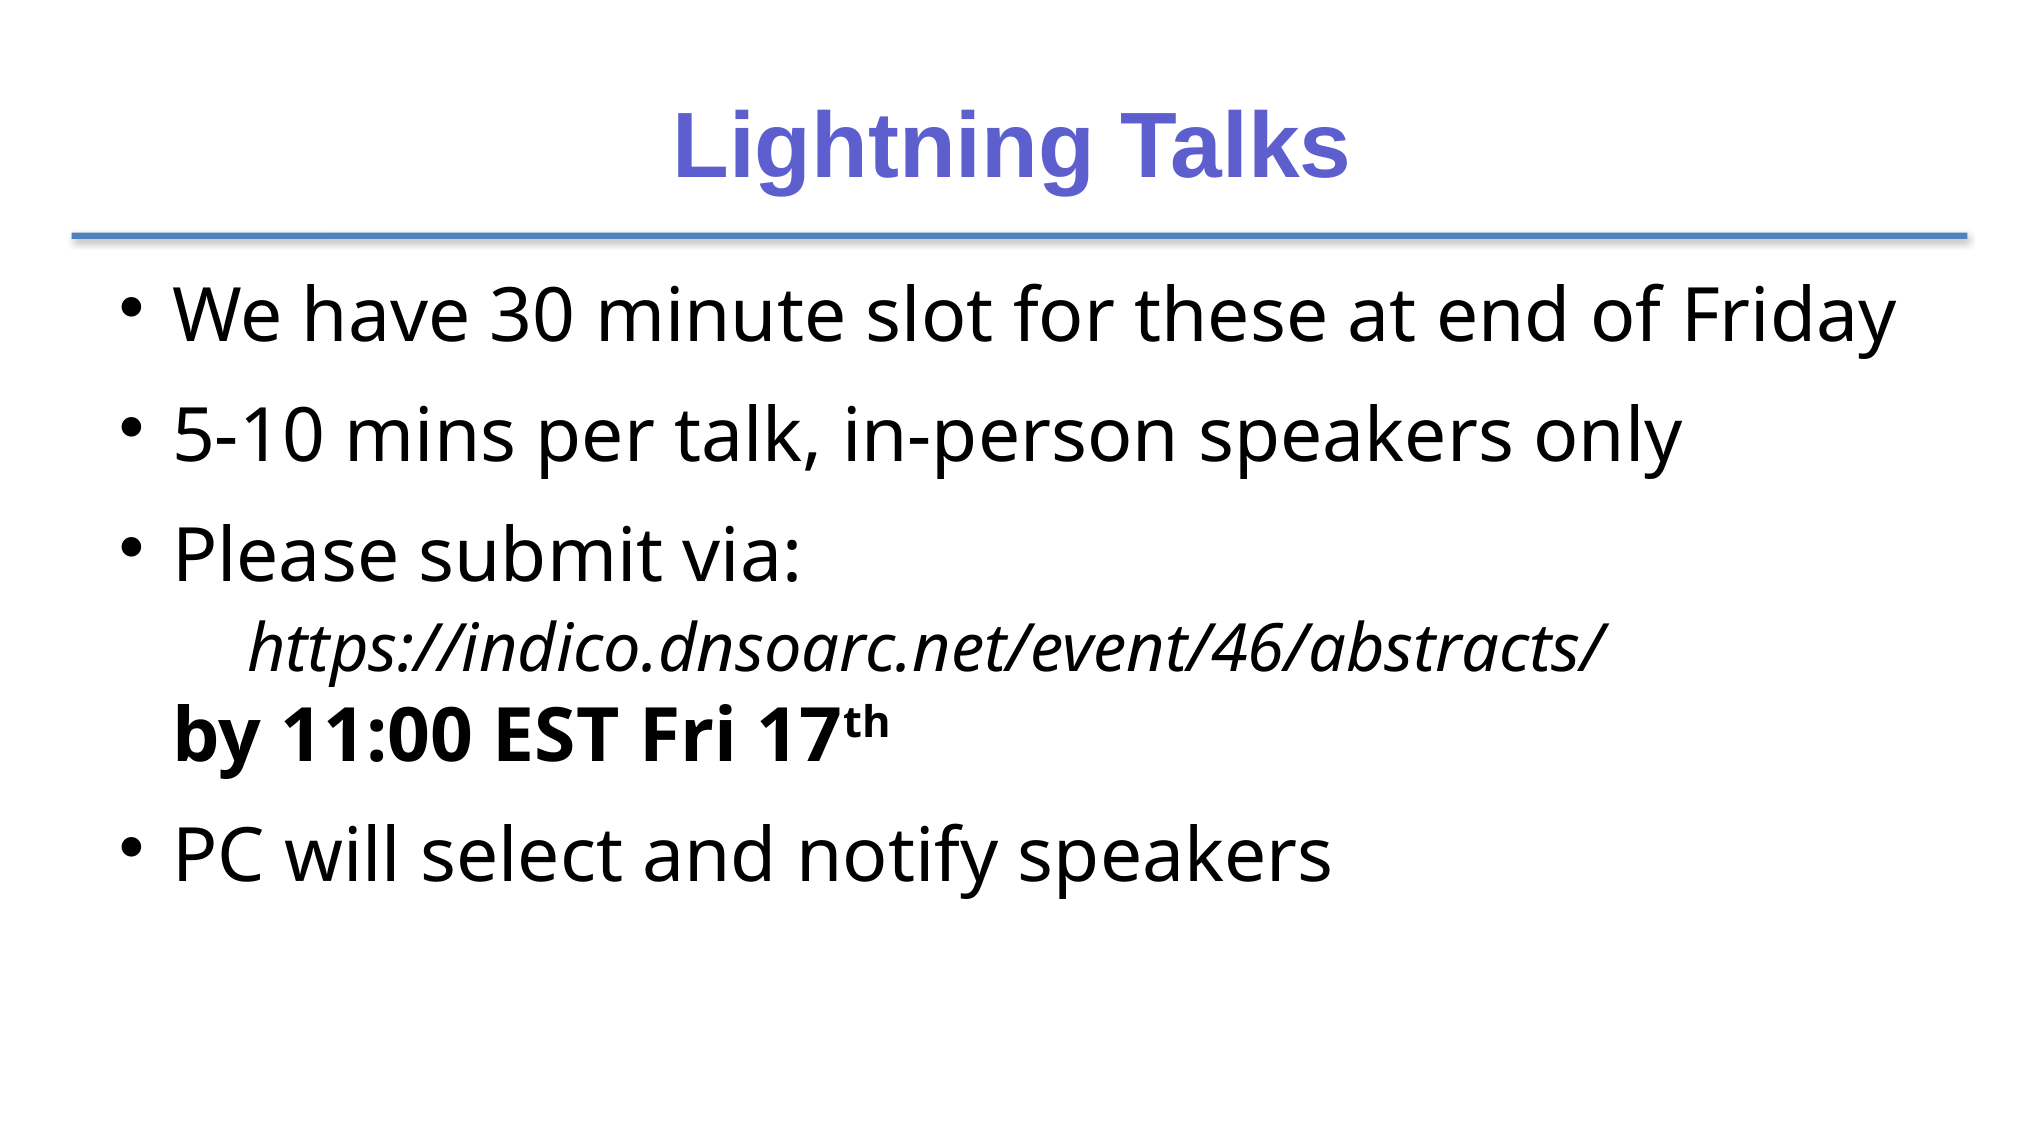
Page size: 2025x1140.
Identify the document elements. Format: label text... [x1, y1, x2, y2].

text_box Lightning Talks [101, 45, 1924, 236]
text_box We have 30 minute slot for these at end of Friday 5-10 mins per talk, in-person speakers only Please submit via: https://indico.dnsoarc.net/event/46/abstracts/ by 11:00 EST Fri 17th PC will select and notify speakers [101, 266, 1955, 928]
